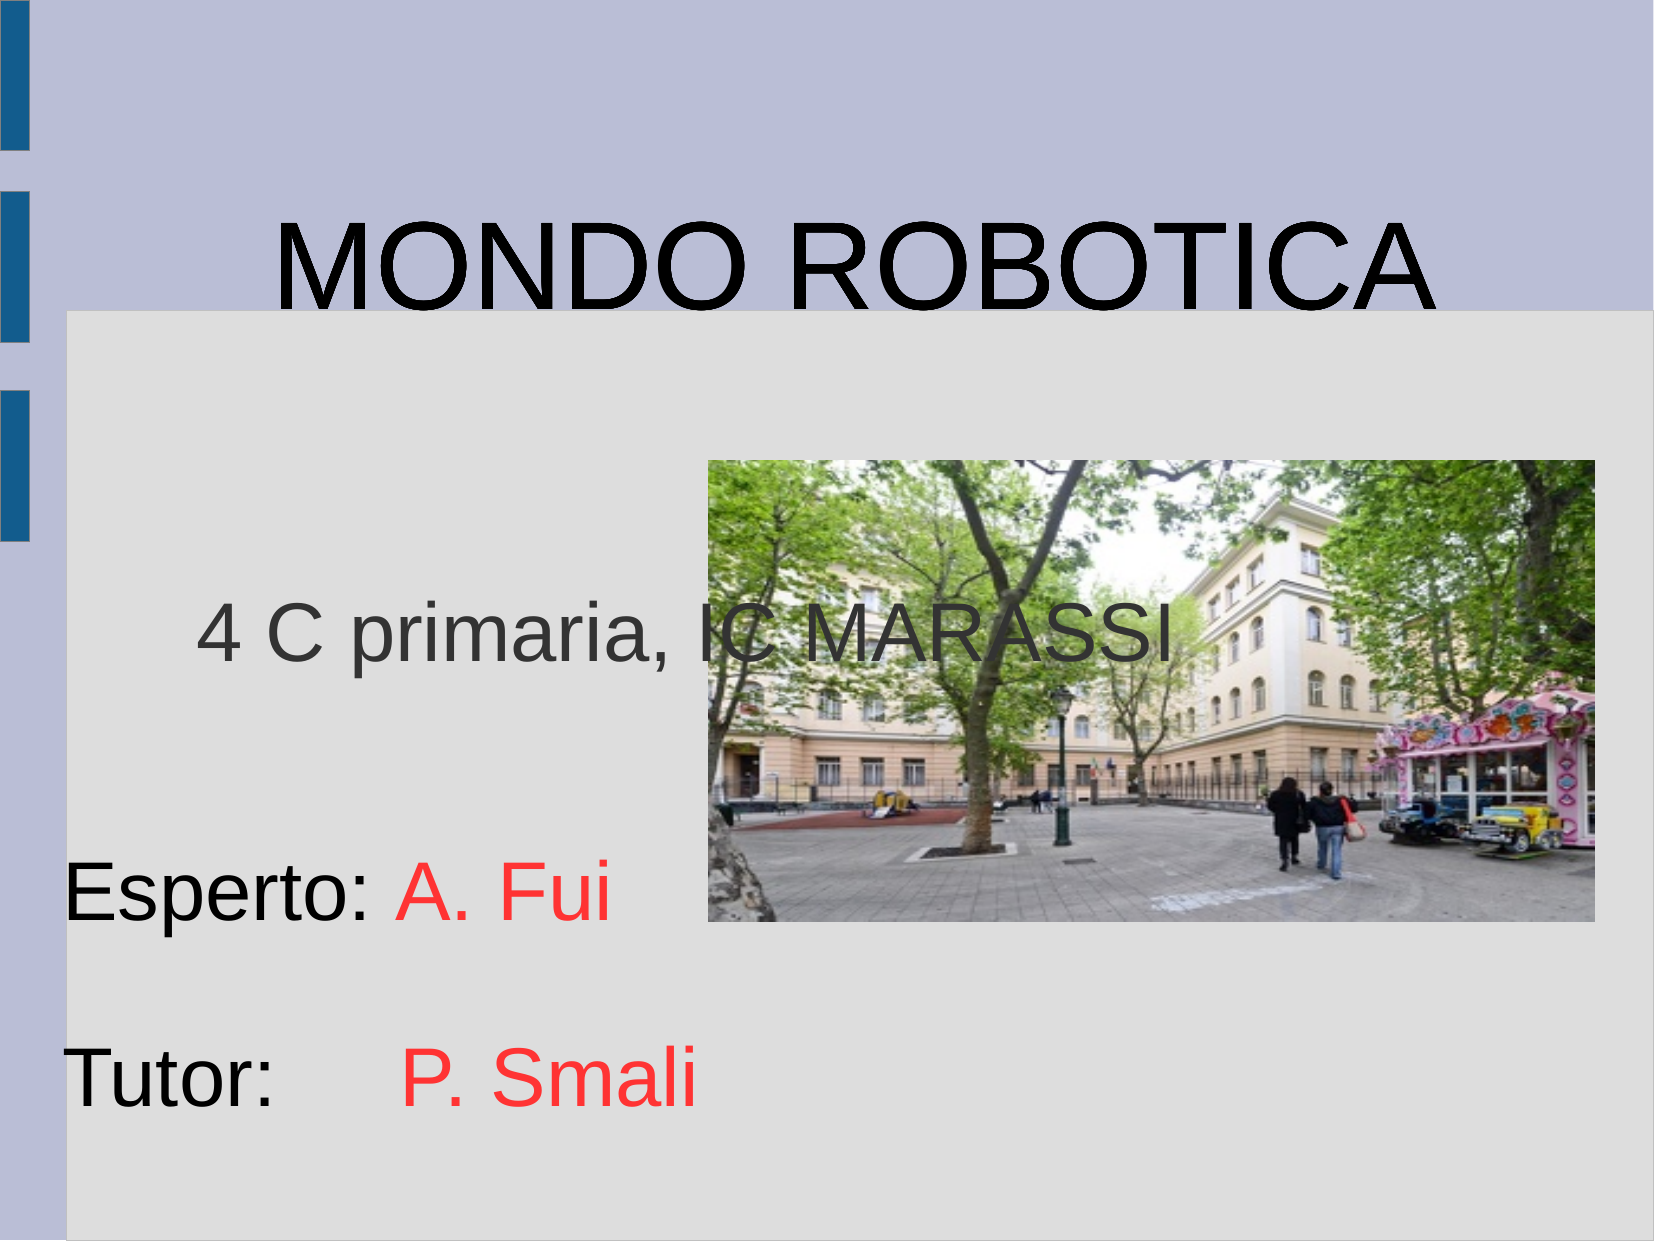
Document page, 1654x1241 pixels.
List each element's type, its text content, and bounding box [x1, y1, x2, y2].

text_box 4 C primaria, IC MARASSI [181, 578, 1193, 771]
text_box MONDO ROBOTICA [256, 188, 1453, 428]
text_box Esperto: A. Fui Tutor: P. Smali [47, 837, 725, 1217]
picture [708, 460, 1595, 922]
